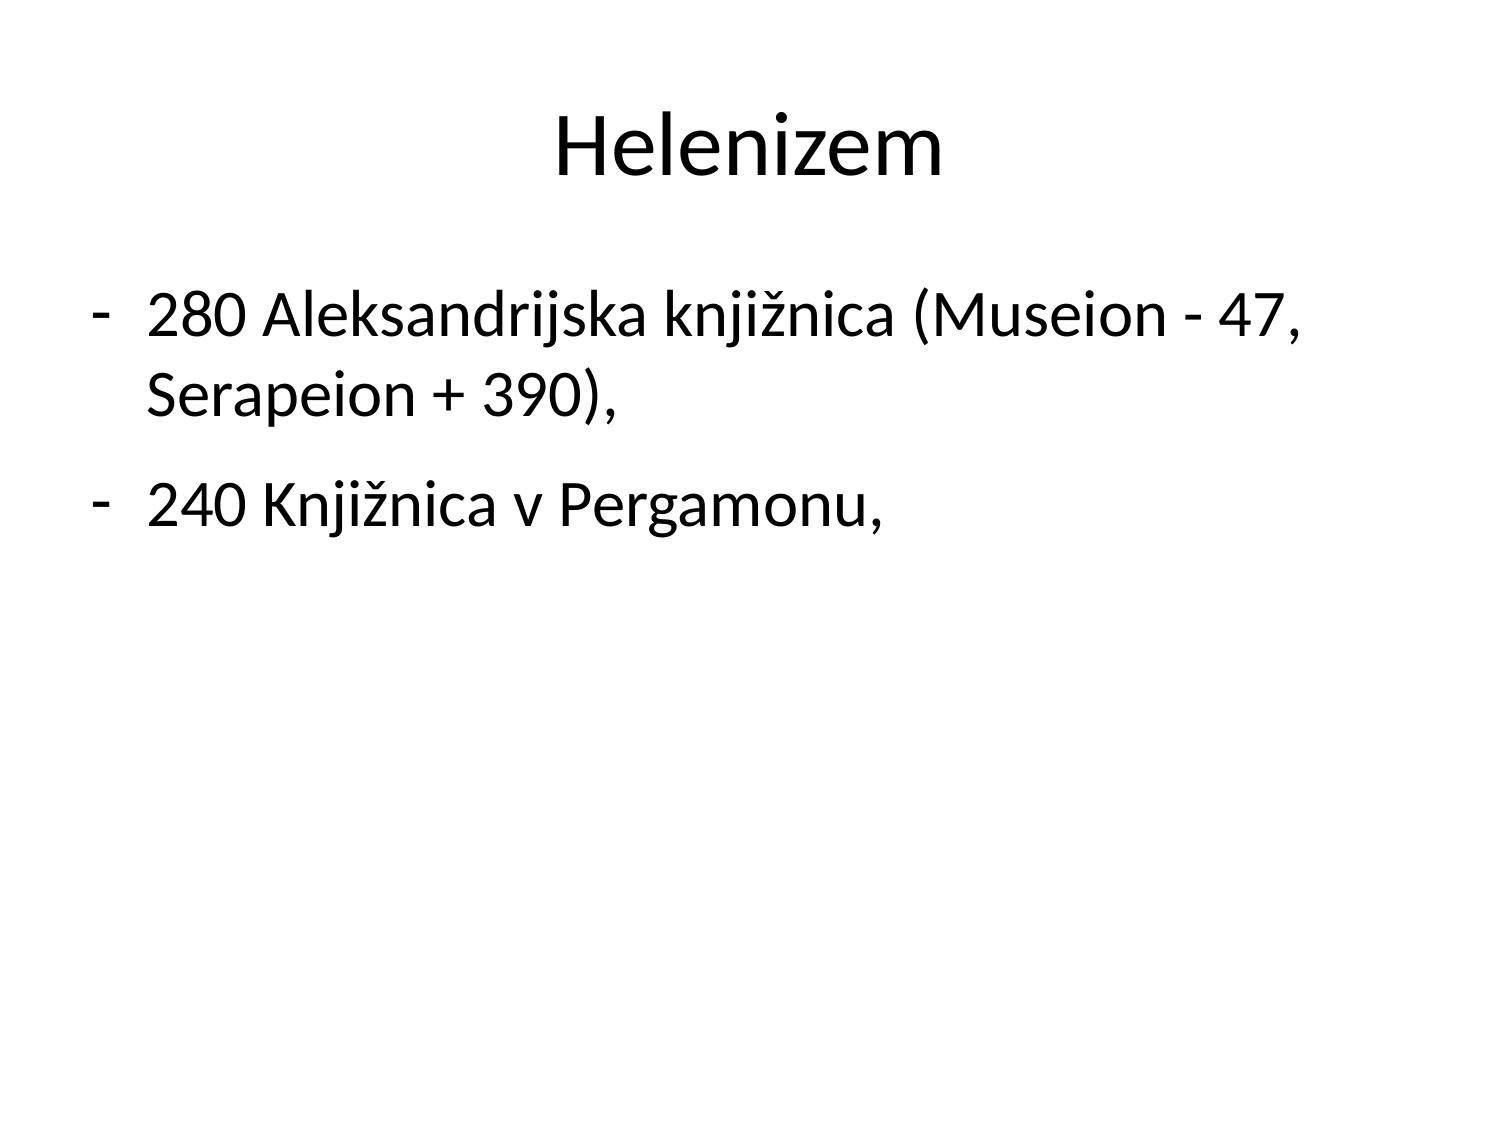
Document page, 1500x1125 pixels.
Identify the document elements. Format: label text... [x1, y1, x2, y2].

list 280 Aleksandrijska knjižnica (Museion - 47, Serapeion + 390), 240 Knjižnica v Pergamonu, [75, 262, 1425, 1005]
title Helenizem [75, 45, 1425, 233]
